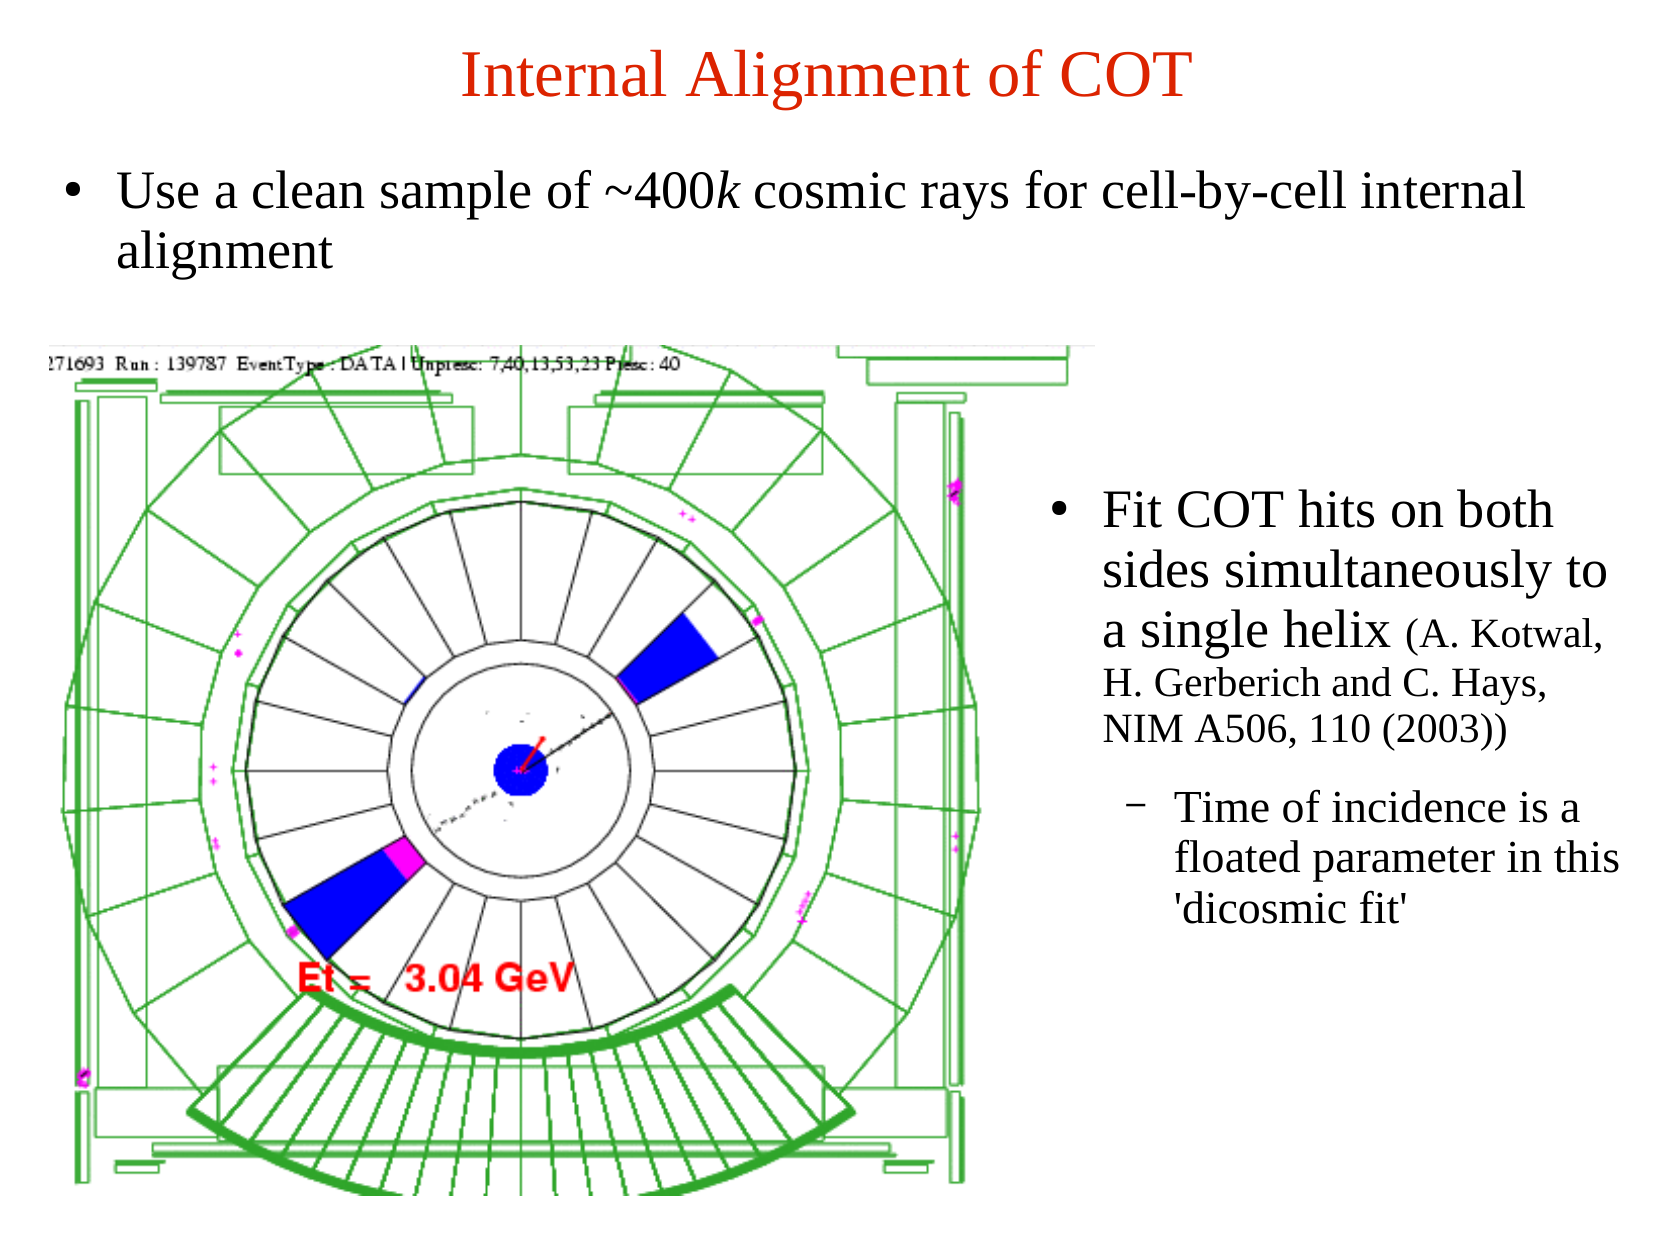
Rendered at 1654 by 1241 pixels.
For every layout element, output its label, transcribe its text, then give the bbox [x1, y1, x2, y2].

picture [49, 345, 1095, 1197]
list Fit COT hits on both sides simultaneously to a single helix (A. Kotwal, H. Gerberich and C. Hays, NIM A506, 110 (2003)) Time of incidence is a floated parameter in this 'dicosmic fit' [1031, 479, 1629, 1050]
title Internal Alignment of COT [121, 20, 1534, 127]
list Use a clean sample of ~400k cosmic rays for cell-by-cell internal alignment [45, 160, 1619, 322]
